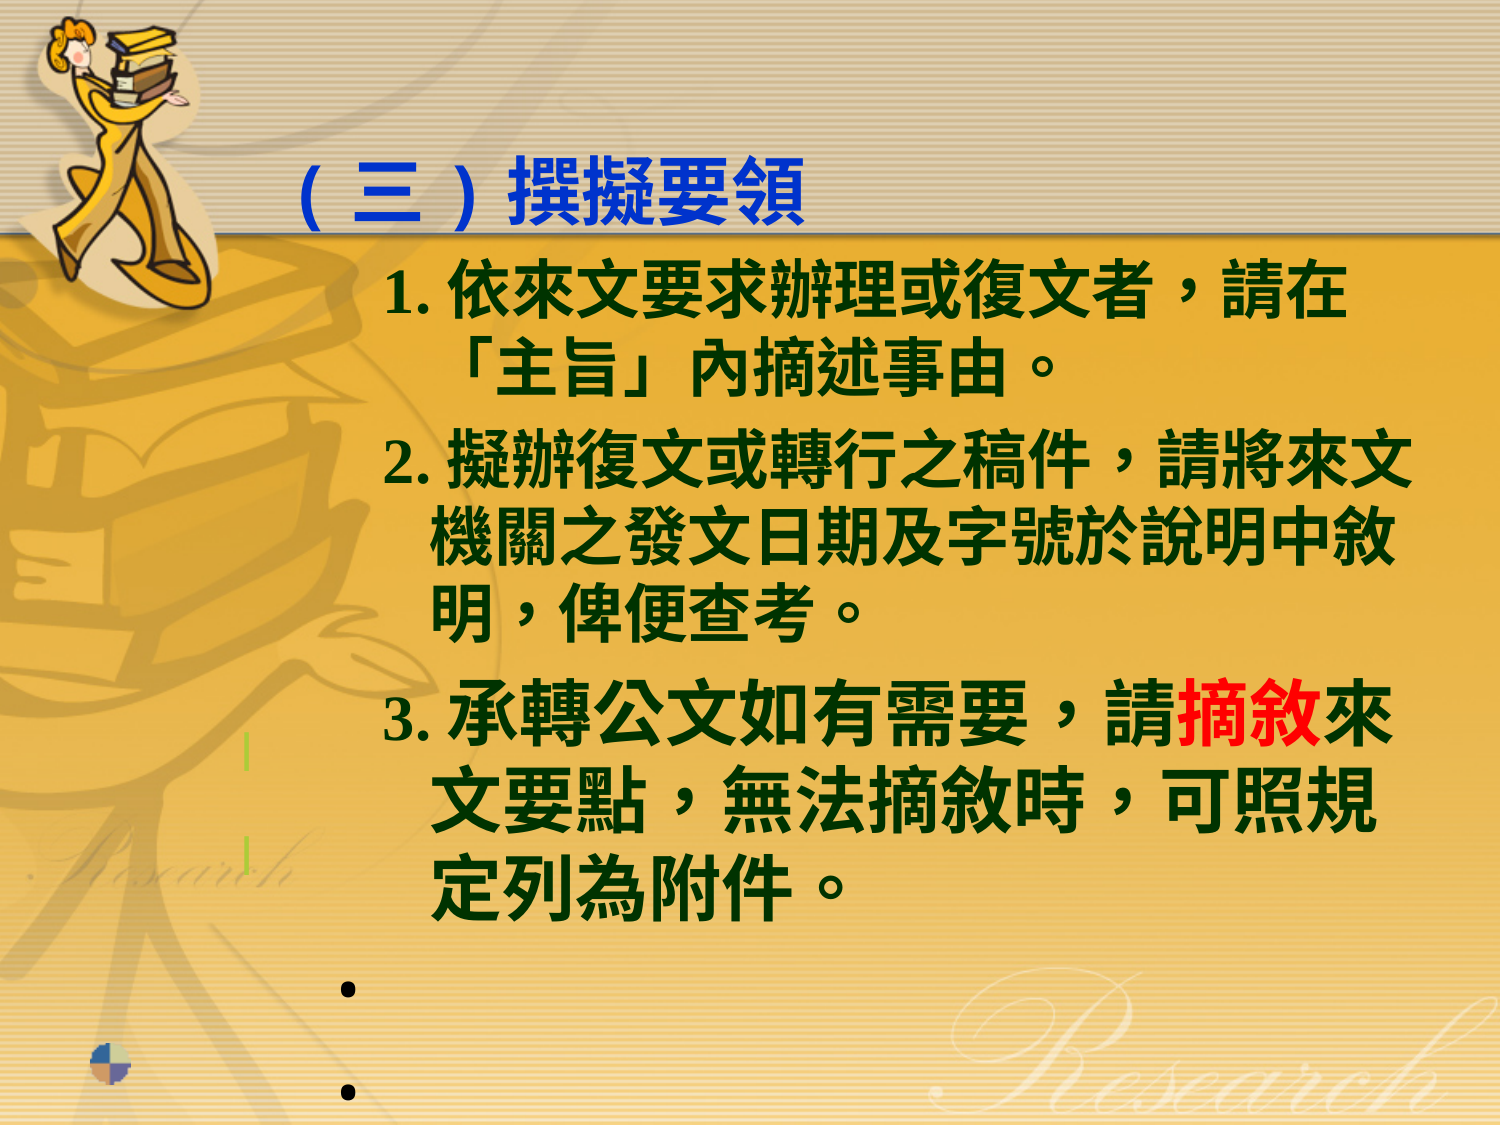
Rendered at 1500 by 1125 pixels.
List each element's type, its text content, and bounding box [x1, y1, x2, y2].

list (三)撰擬要領 1.依來文要求辦理或復文者，請在「主旨」內摘述事由。 2.擬辦復文或轉行之稿件，請將來文機關之發文日期及字號於說明中敘明，俾便查考。 3.承轉公文如有需要，請摘敘來文要點，無法摘敘時，可照規定列為附件。 [171, 137, 1466, 1083]
